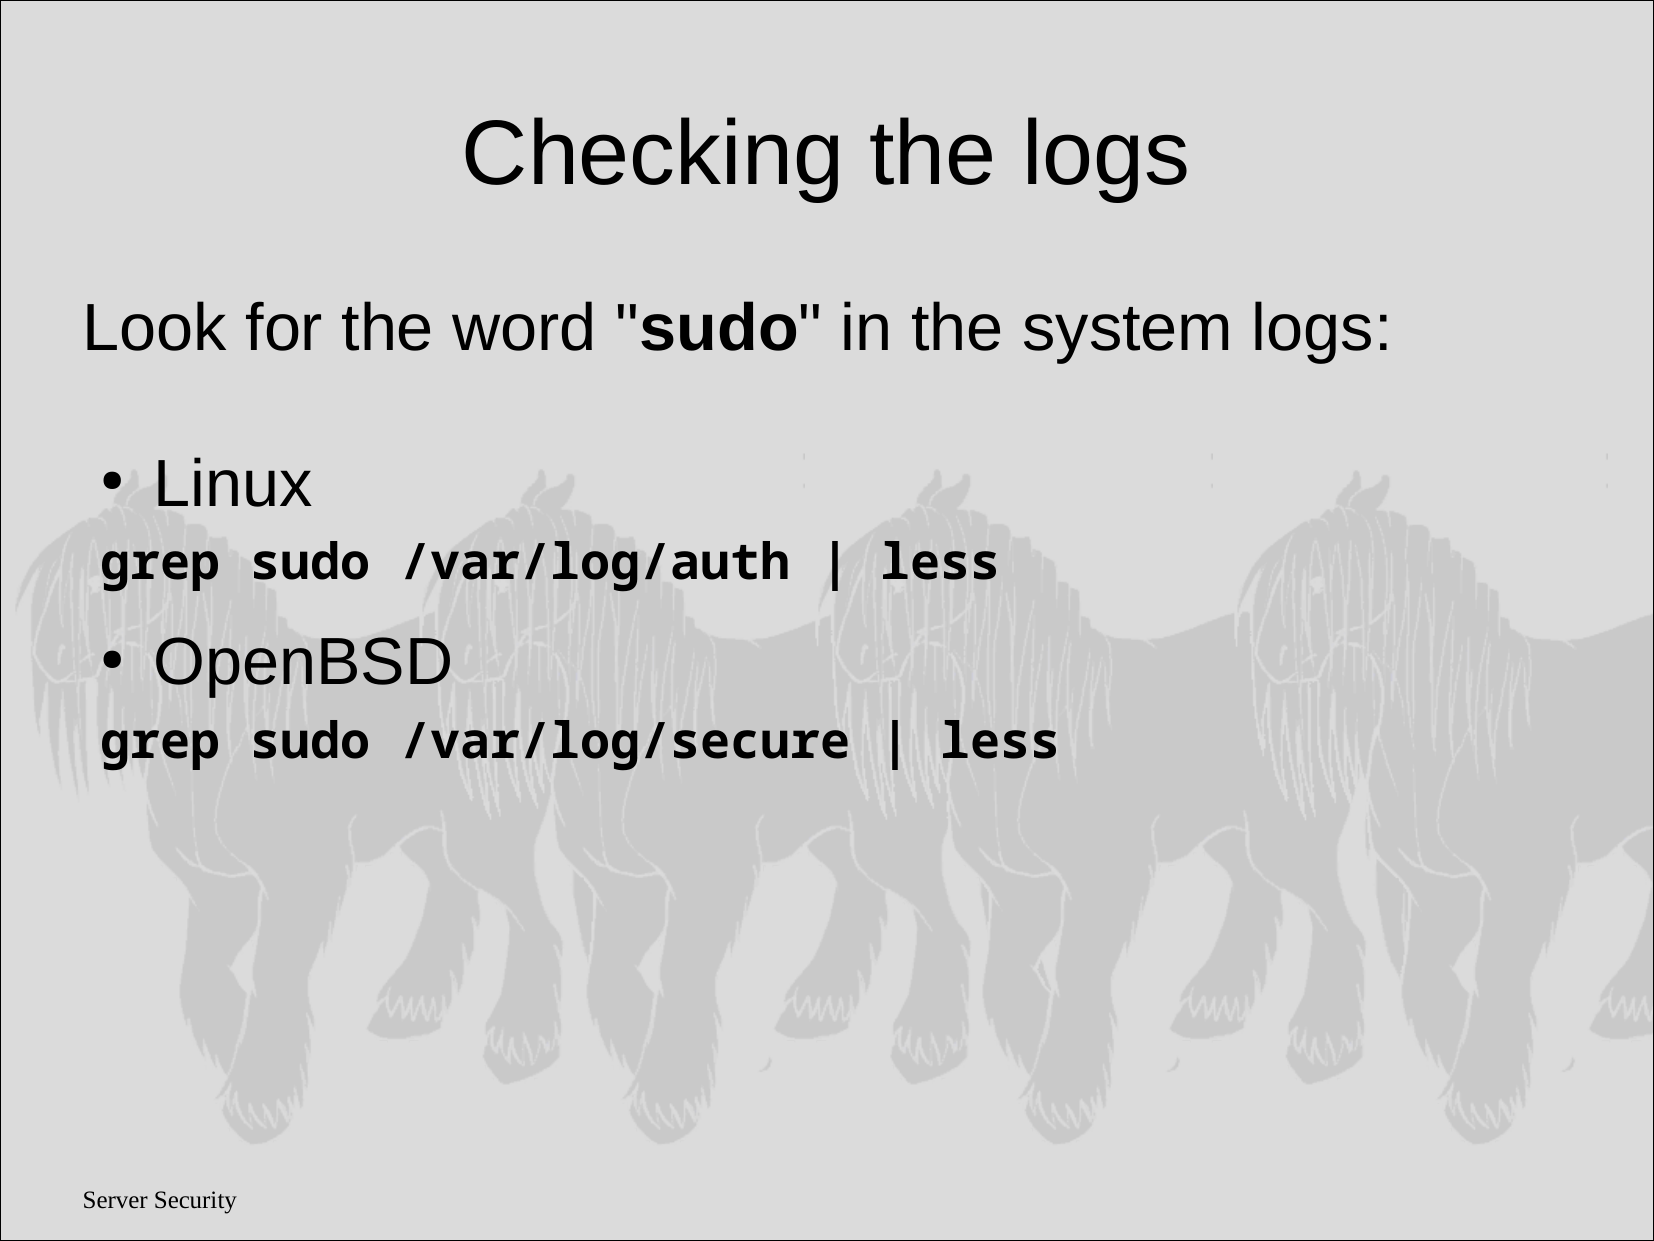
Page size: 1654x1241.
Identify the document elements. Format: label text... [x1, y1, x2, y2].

title Checking the logs [82, 56, 1571, 250]
list Look for the word "sudo" in the system logs: Linux grep sudo /var/log/auth | less OpenBSD grep sudo /var/log/secure | less [82, 290, 1571, 1094]
